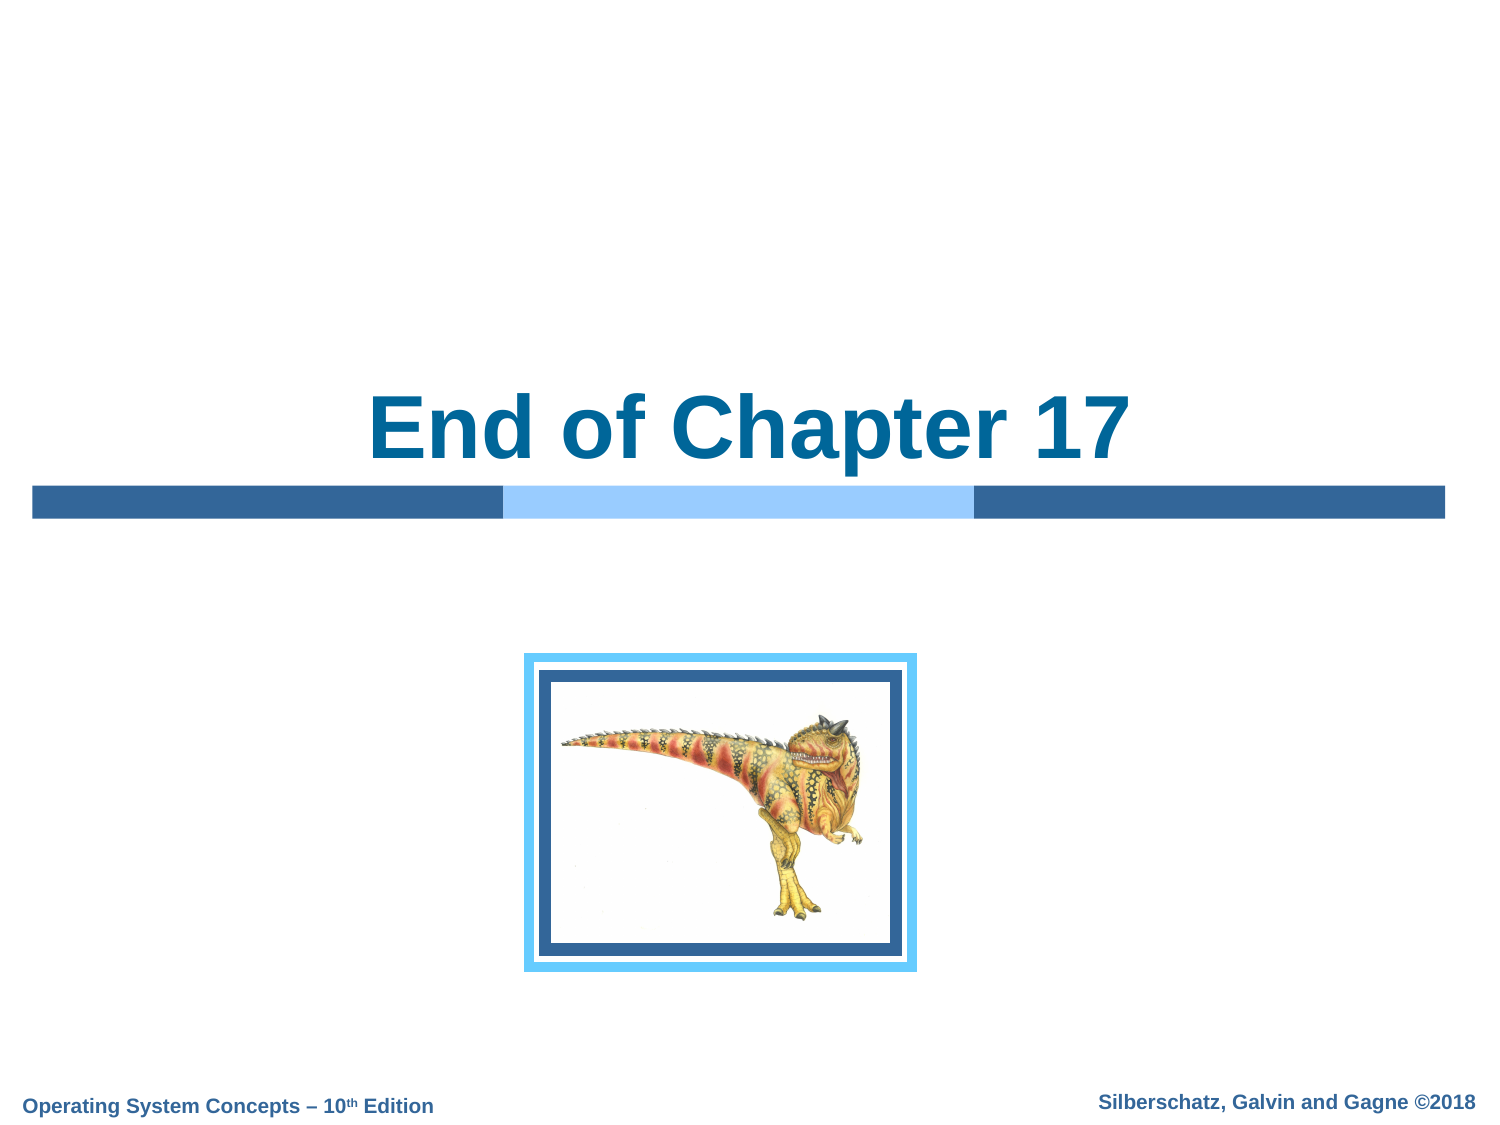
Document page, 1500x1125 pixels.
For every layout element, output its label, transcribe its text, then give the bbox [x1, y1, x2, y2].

picture [551, 682, 890, 943]
title End of Chapter 17 [112, 112, 1388, 484]
